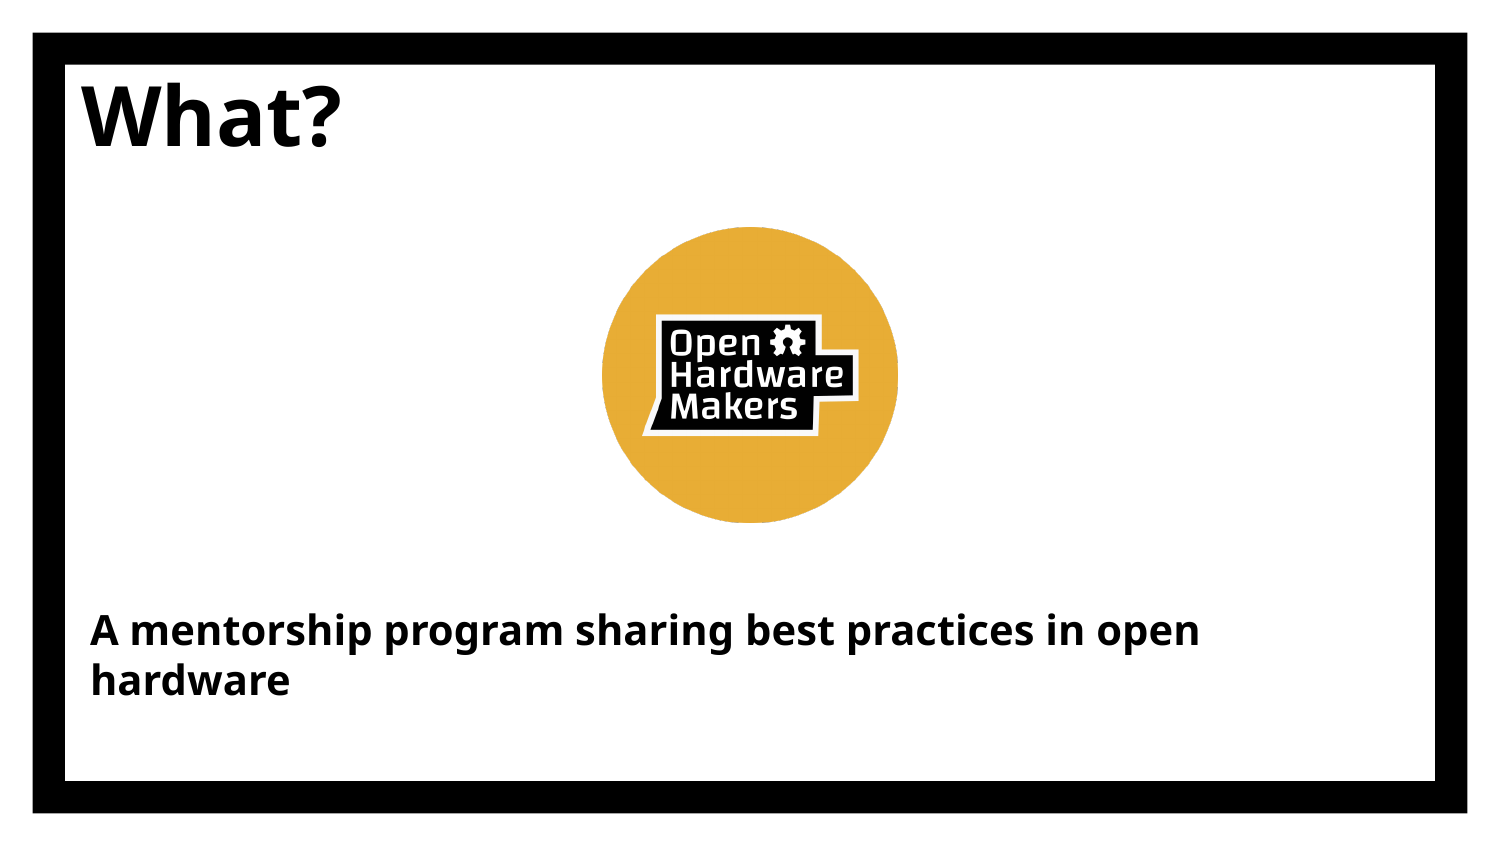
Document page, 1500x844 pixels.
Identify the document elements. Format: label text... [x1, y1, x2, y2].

title What? [66, 61, 879, 178]
picture [602, 227, 898, 523]
subtitle A mentorship program sharing best practices in open hardware [75, 589, 1417, 666]
